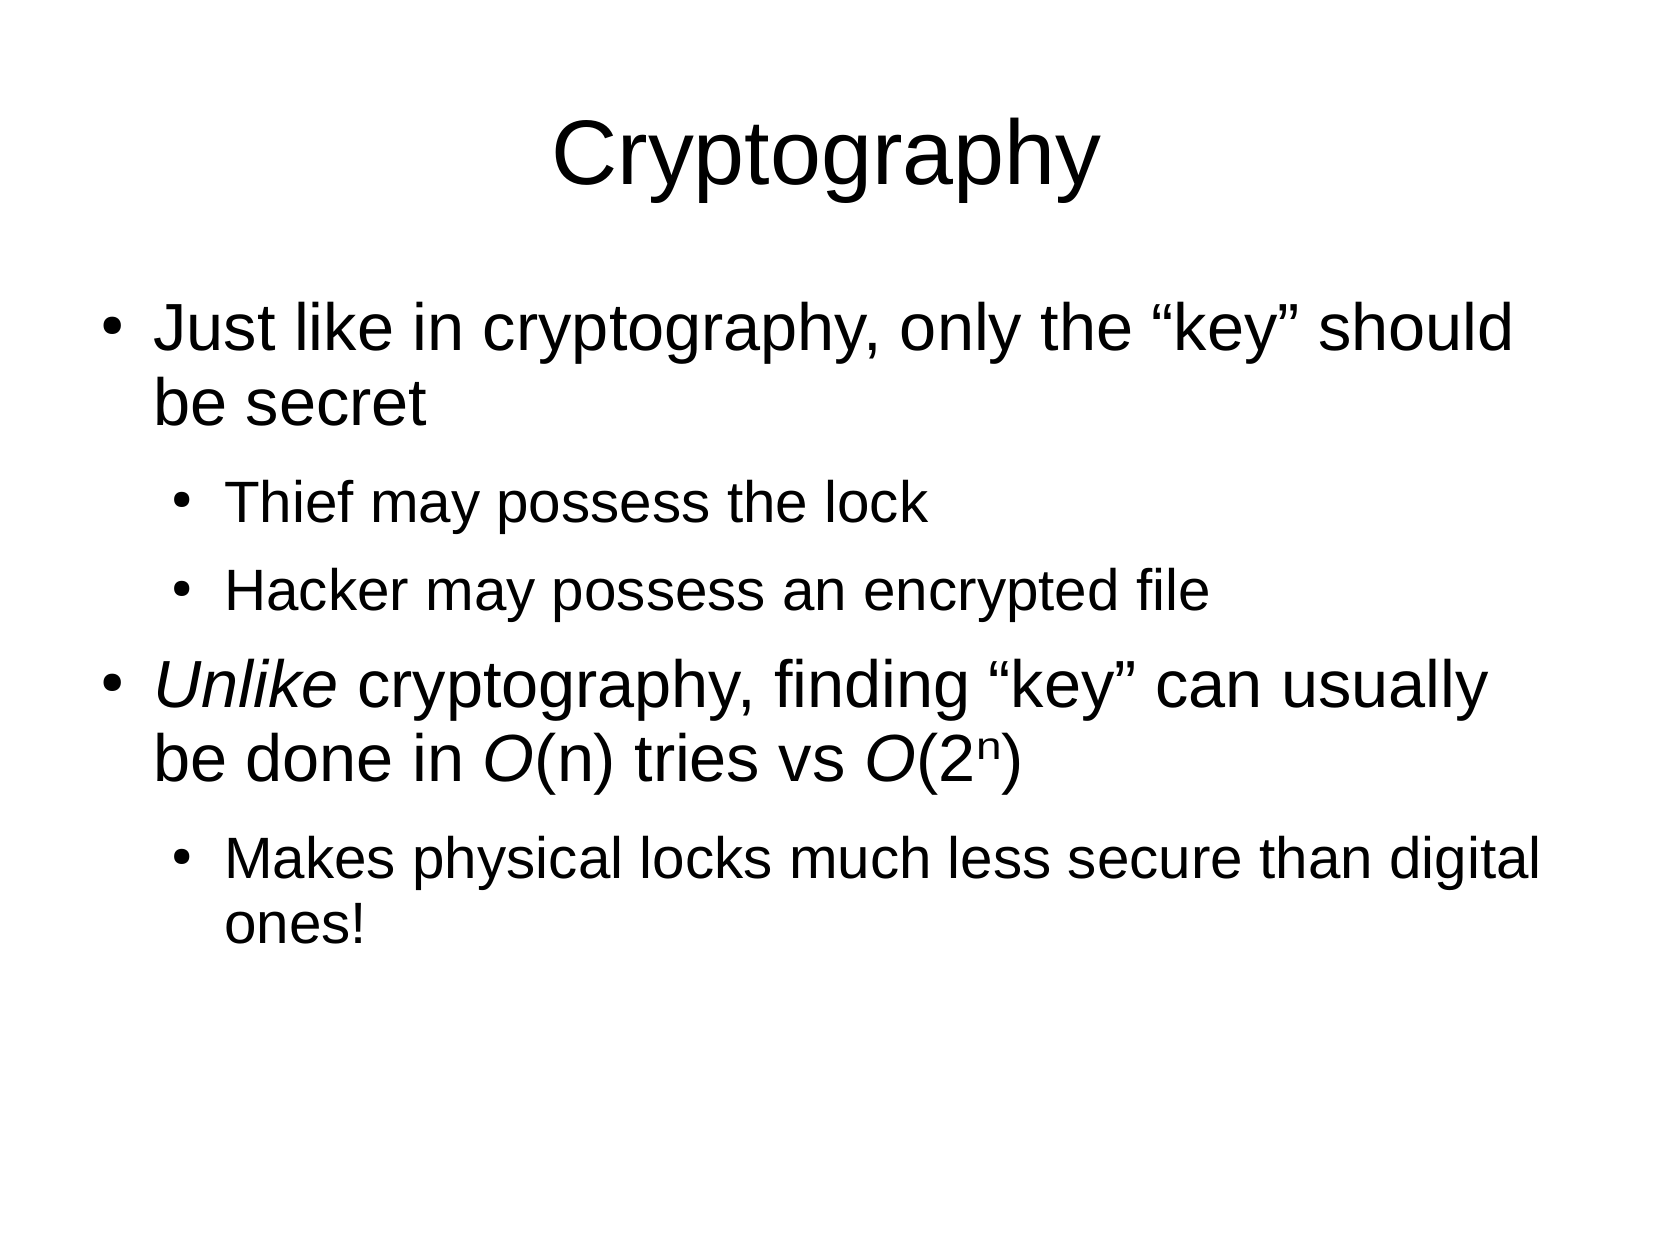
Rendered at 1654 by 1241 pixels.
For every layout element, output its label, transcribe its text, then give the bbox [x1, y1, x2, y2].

title Cryptography [82, 56, 1571, 250]
list Just like in cryptography, only the “key” should be secret Thief may possess the lock Hacker may possess an encrypted file Unlike cryptography, finding “key” can usually be done in O(n) tries vs O(2n) Makes physical locks much less secure than digital ones! [82, 290, 1571, 1109]
